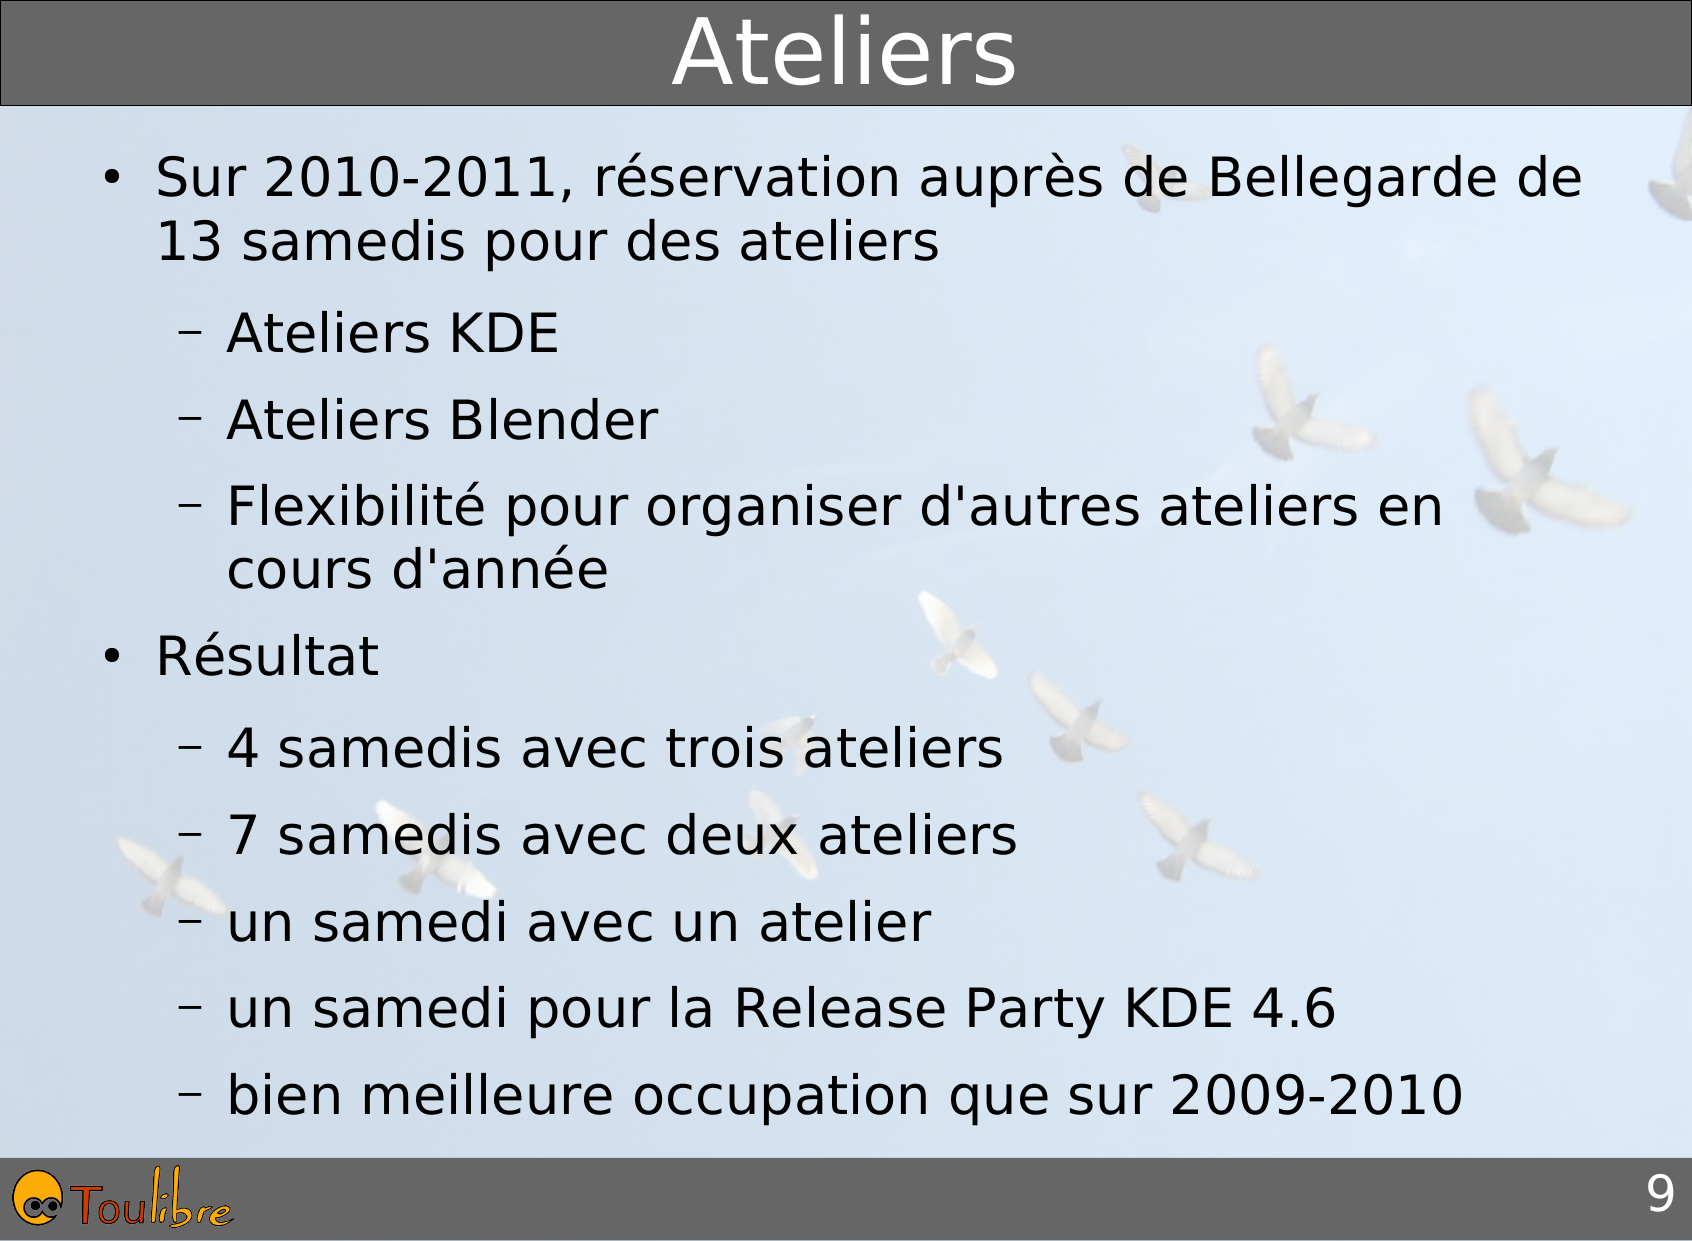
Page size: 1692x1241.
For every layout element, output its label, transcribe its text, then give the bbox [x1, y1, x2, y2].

list Sur 2010-2011, réservation auprès de Bellegarde de 13 samedis pour des ateliers Ateliers KDE Ateliers Blender Flexibilité pour organiser d'autres ateliers en cours d'année Résultat 4 samedis avec trois ateliers 7 samedis avec deux ateliers un samedi avec un atelier un samedi pour la Release Party KDE 4.6 bien meilleure occupation que sur 2009-2010 [84, 146, 1608, 1128]
picture [12, 1165, 234, 1228]
title Ateliers [0, 0, 1692, 107]
